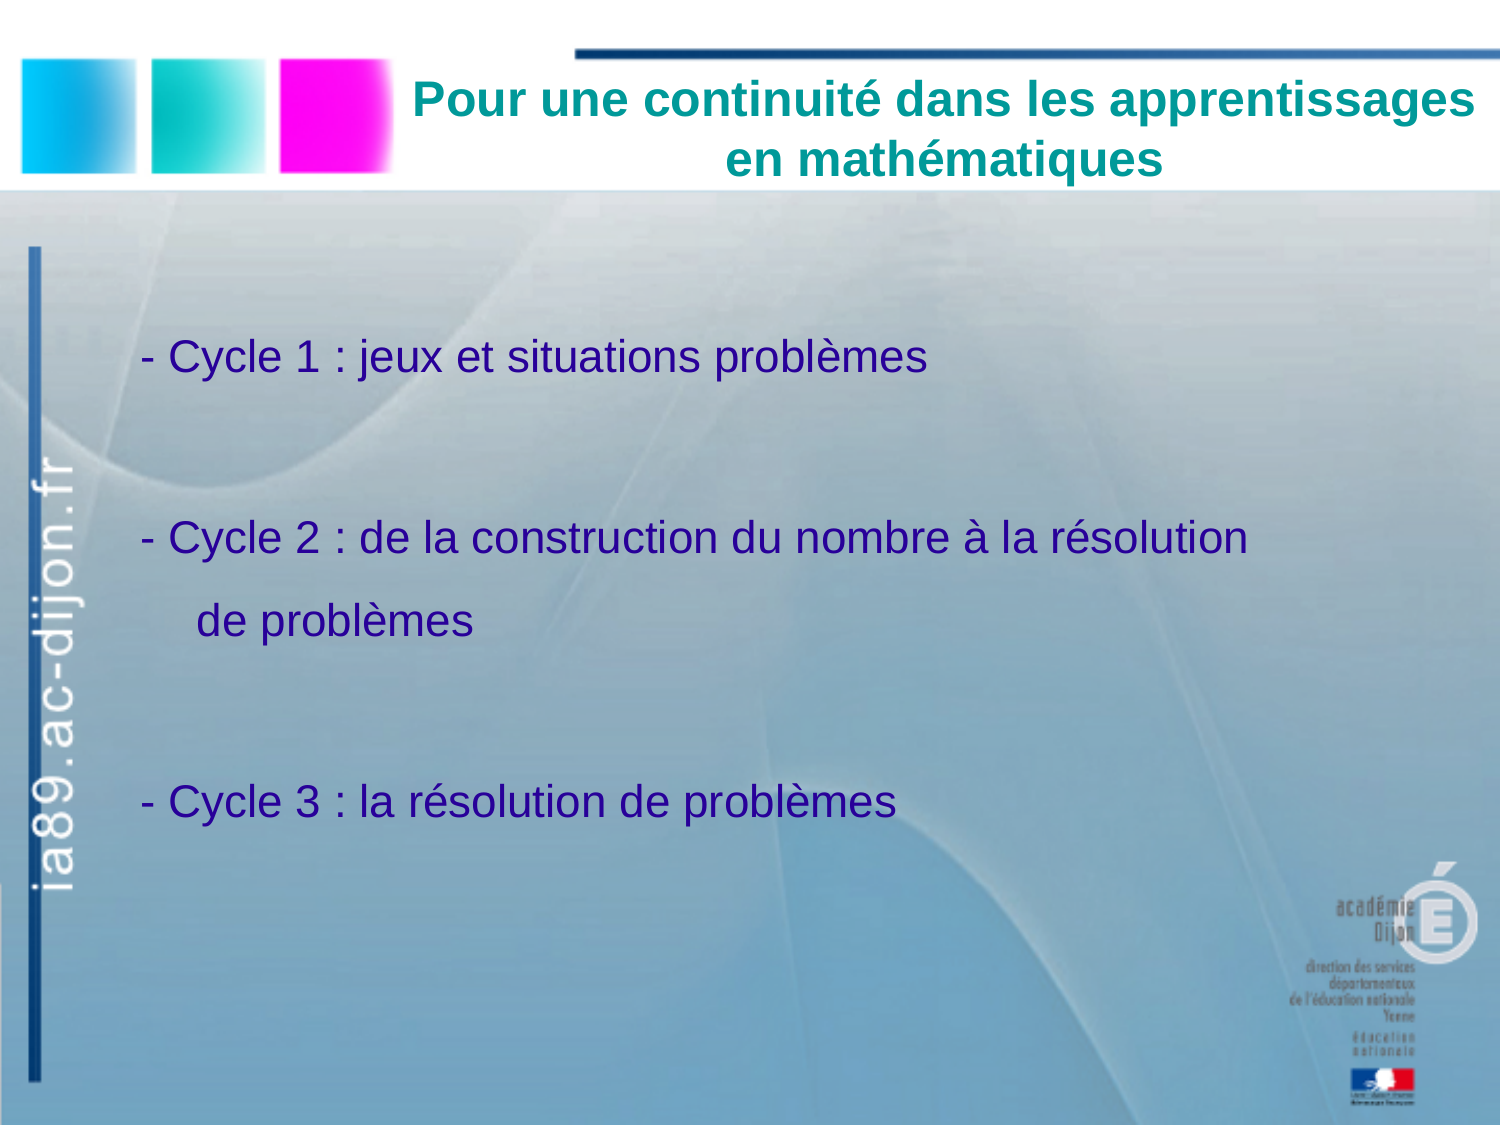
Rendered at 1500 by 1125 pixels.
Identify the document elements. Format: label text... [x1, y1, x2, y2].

list - Cycle 1 : jeux et situations problèmes - Cycle 2 : de la construction du nombre à la résolution de problèmes - Cycle 3 : la résolution de problèmes [125, 291, 1323, 1016]
text_box Pour une continuité dans les apprentissages en mathématiques [389, 58, 1500, 195]
picture [0, 0, 1500, 1125]
